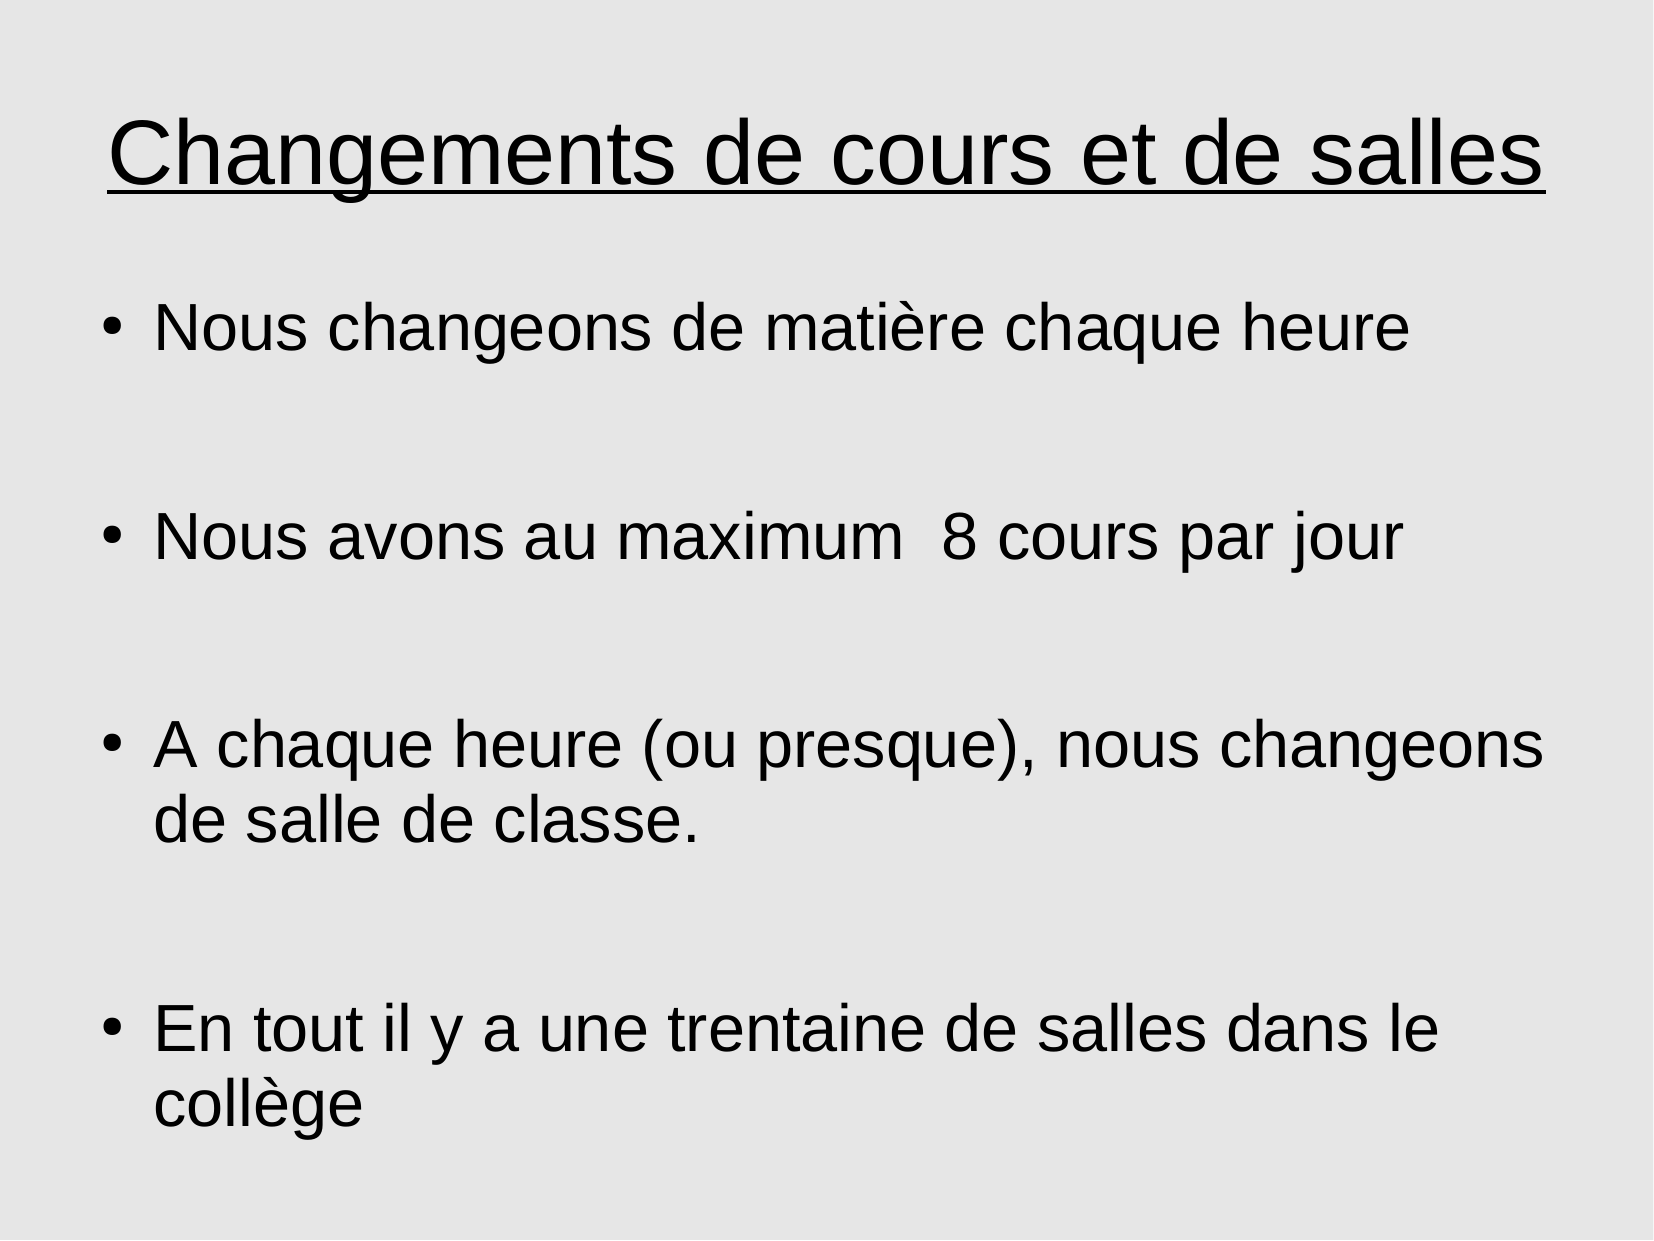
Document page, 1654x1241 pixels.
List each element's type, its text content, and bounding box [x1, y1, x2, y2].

title Changements de cours et de salles [82, 49, 1571, 257]
list Nous changeons de matière chaque heure Nous avons au maximum 8 cours par jour A chaque heure (ou presque), nous changeons de salle de classe. En tout il y a une trentaine de salles dans le collège [82, 290, 1571, 1141]
